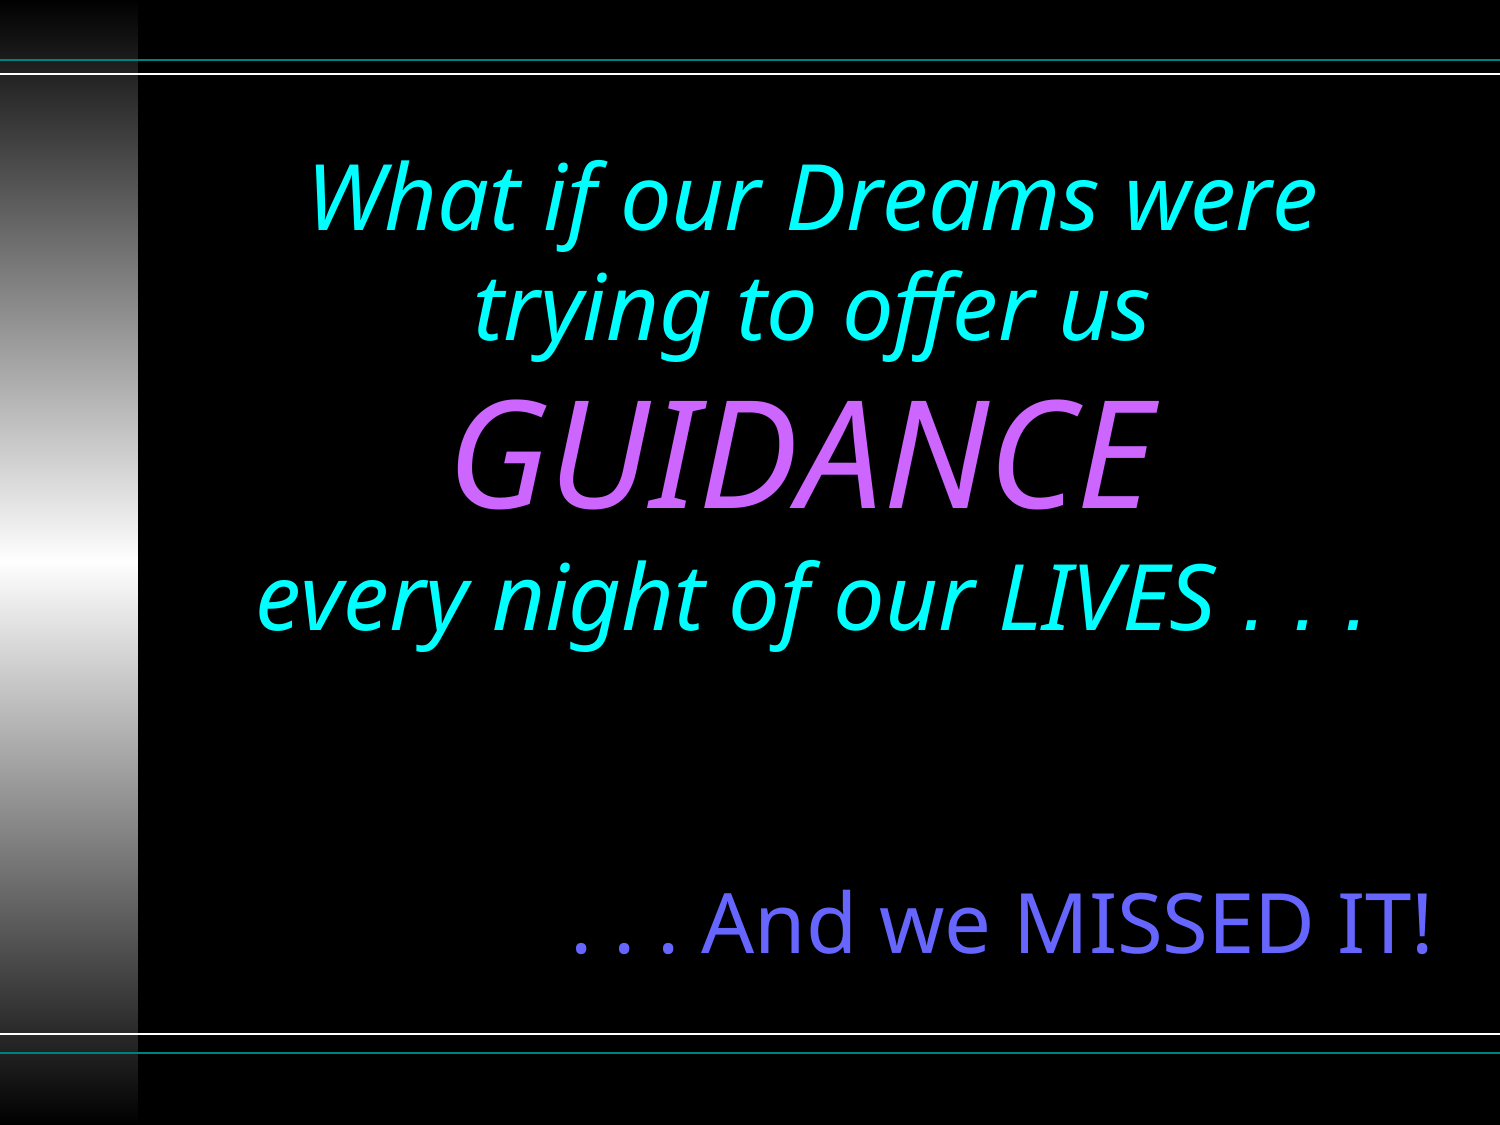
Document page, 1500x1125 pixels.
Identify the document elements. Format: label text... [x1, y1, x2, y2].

list . . . And we MISSED IT! [174, 862, 1450, 1000]
title What if our Dreams were trying to offer us GUIDANCE every night of our LIVES . . . [174, 99, 1450, 688]
